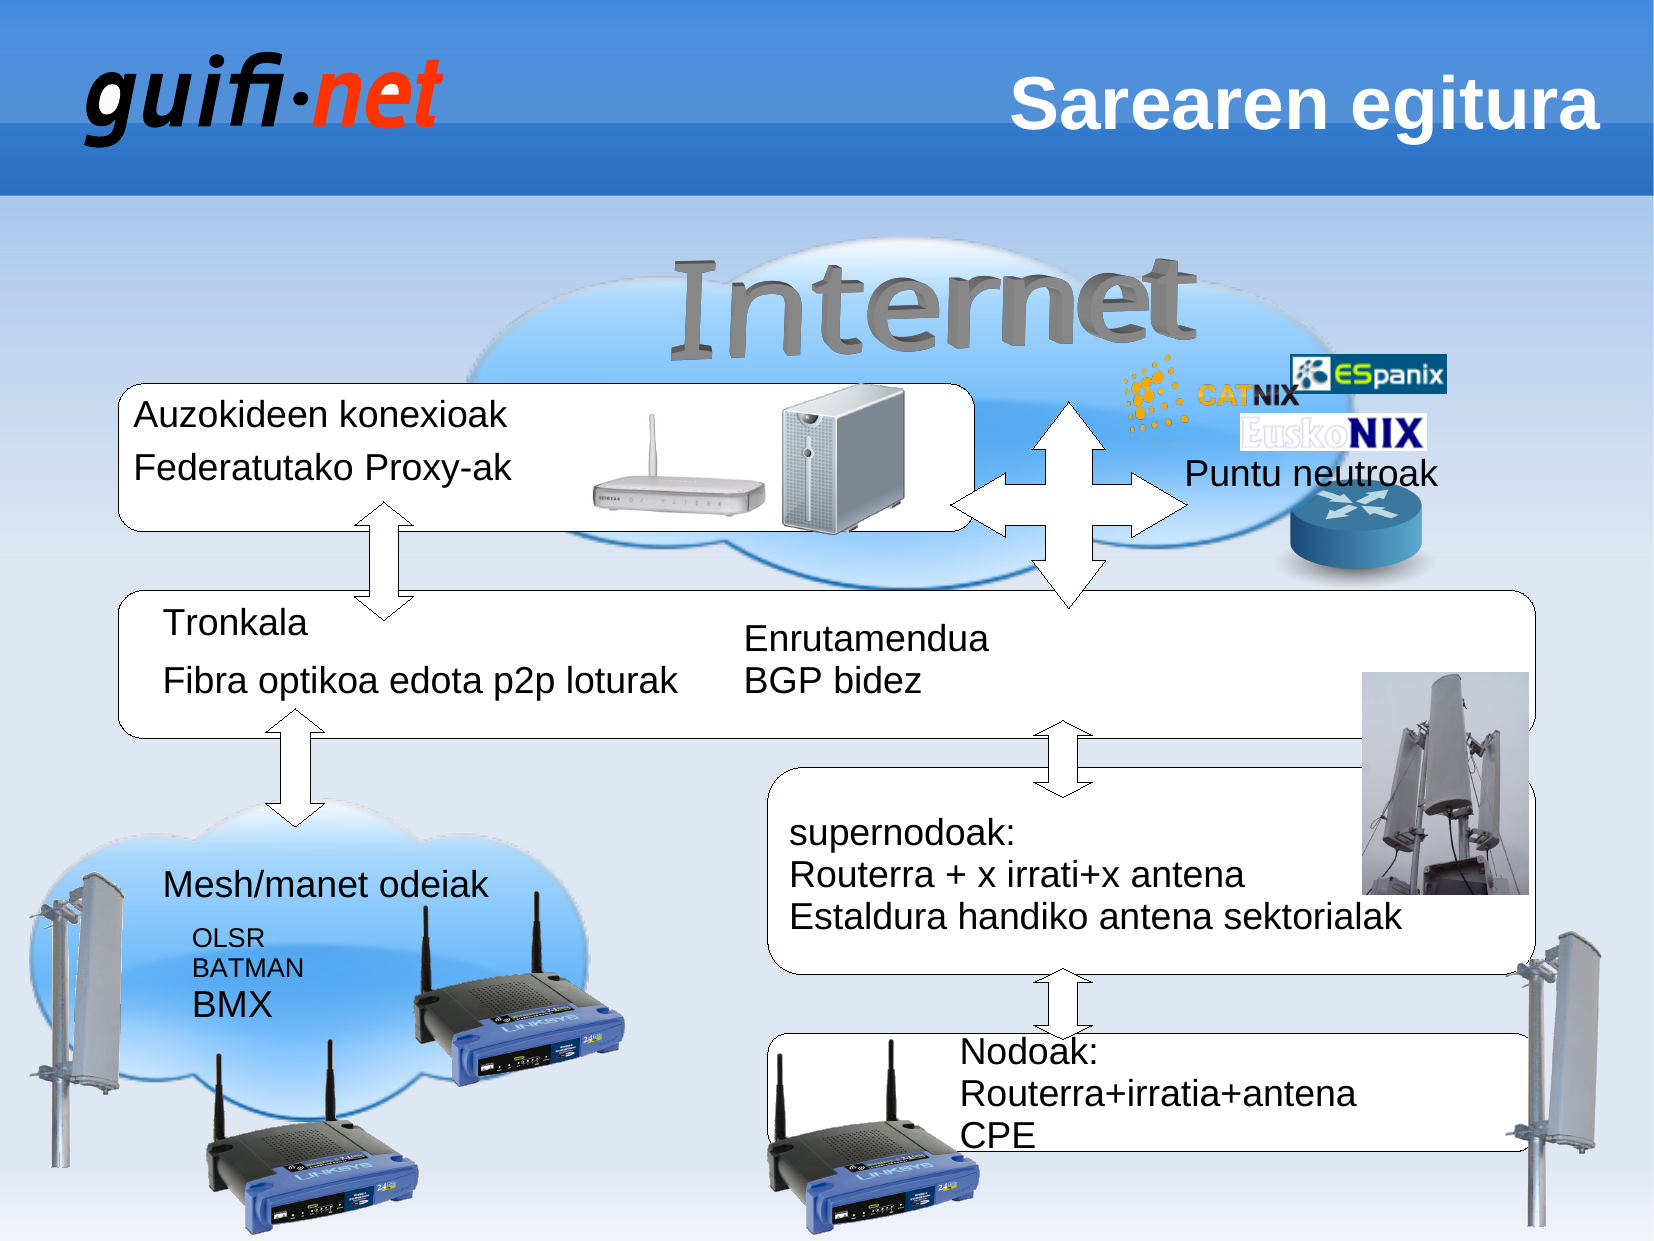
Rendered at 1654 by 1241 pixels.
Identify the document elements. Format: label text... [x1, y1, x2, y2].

text_box Tronkala [147, 593, 414, 651]
text_box Enrutamendua BGP bidez [729, 609, 1004, 709]
text_box [118, 383, 1536, 1023]
text_box Nodoak: Routerra+irratia+antena CPE [944, 1023, 1372, 1165]
text_box [773, 1033, 944, 1039]
text_box Federatutako Proxy-ak [118, 439, 528, 497]
title Sarearen egitura [561, 11, 1654, 196]
text_box Mesh/manet odeiak [147, 856, 504, 914]
text_box [1372, 1033, 1505, 1152]
picture [0, 0, 1654, 1241]
text_box supernodoak: Routerra + x irrati+x antena Estaldura handiko antena sektorialak [774, 804, 1418, 945]
text_box Fibra optikoa edota p2p loturak [147, 651, 694, 709]
text_box Puntu neutroak [1169, 445, 1454, 502]
text_box OLSR BATMAN BMX [177, 915, 320, 1033]
text_box Auzokideen konexioak [118, 386, 523, 439]
